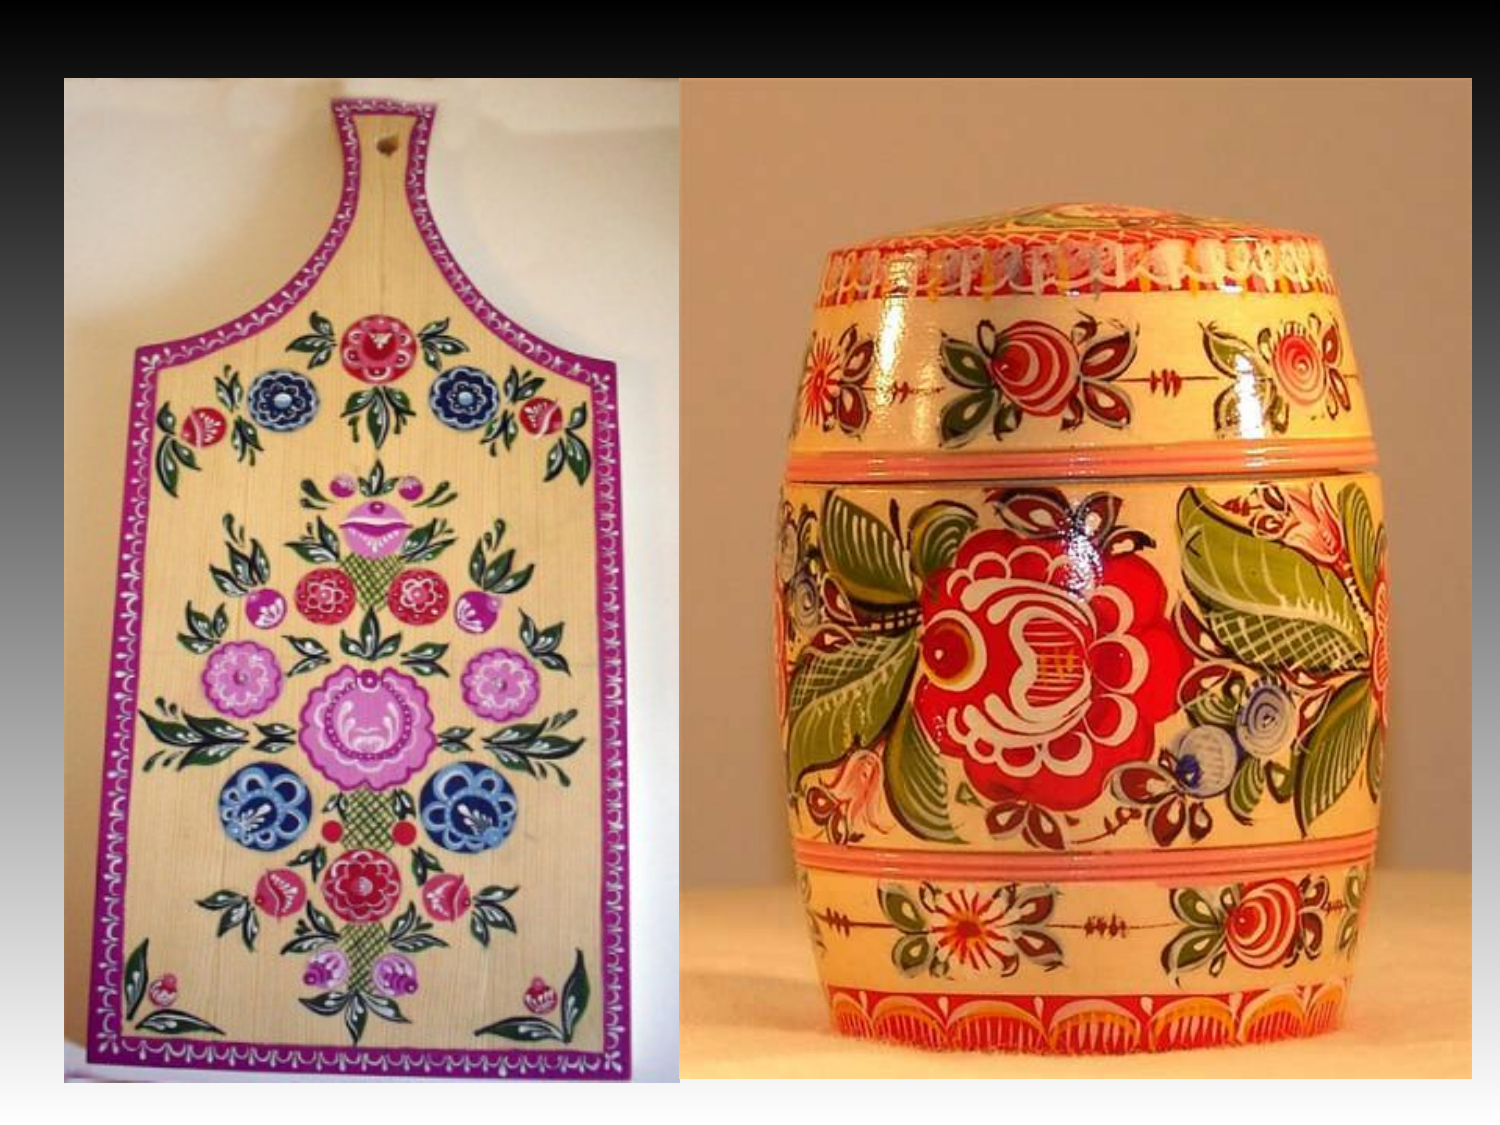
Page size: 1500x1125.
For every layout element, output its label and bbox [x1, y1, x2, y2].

picture [64, 78, 1472, 1083]
